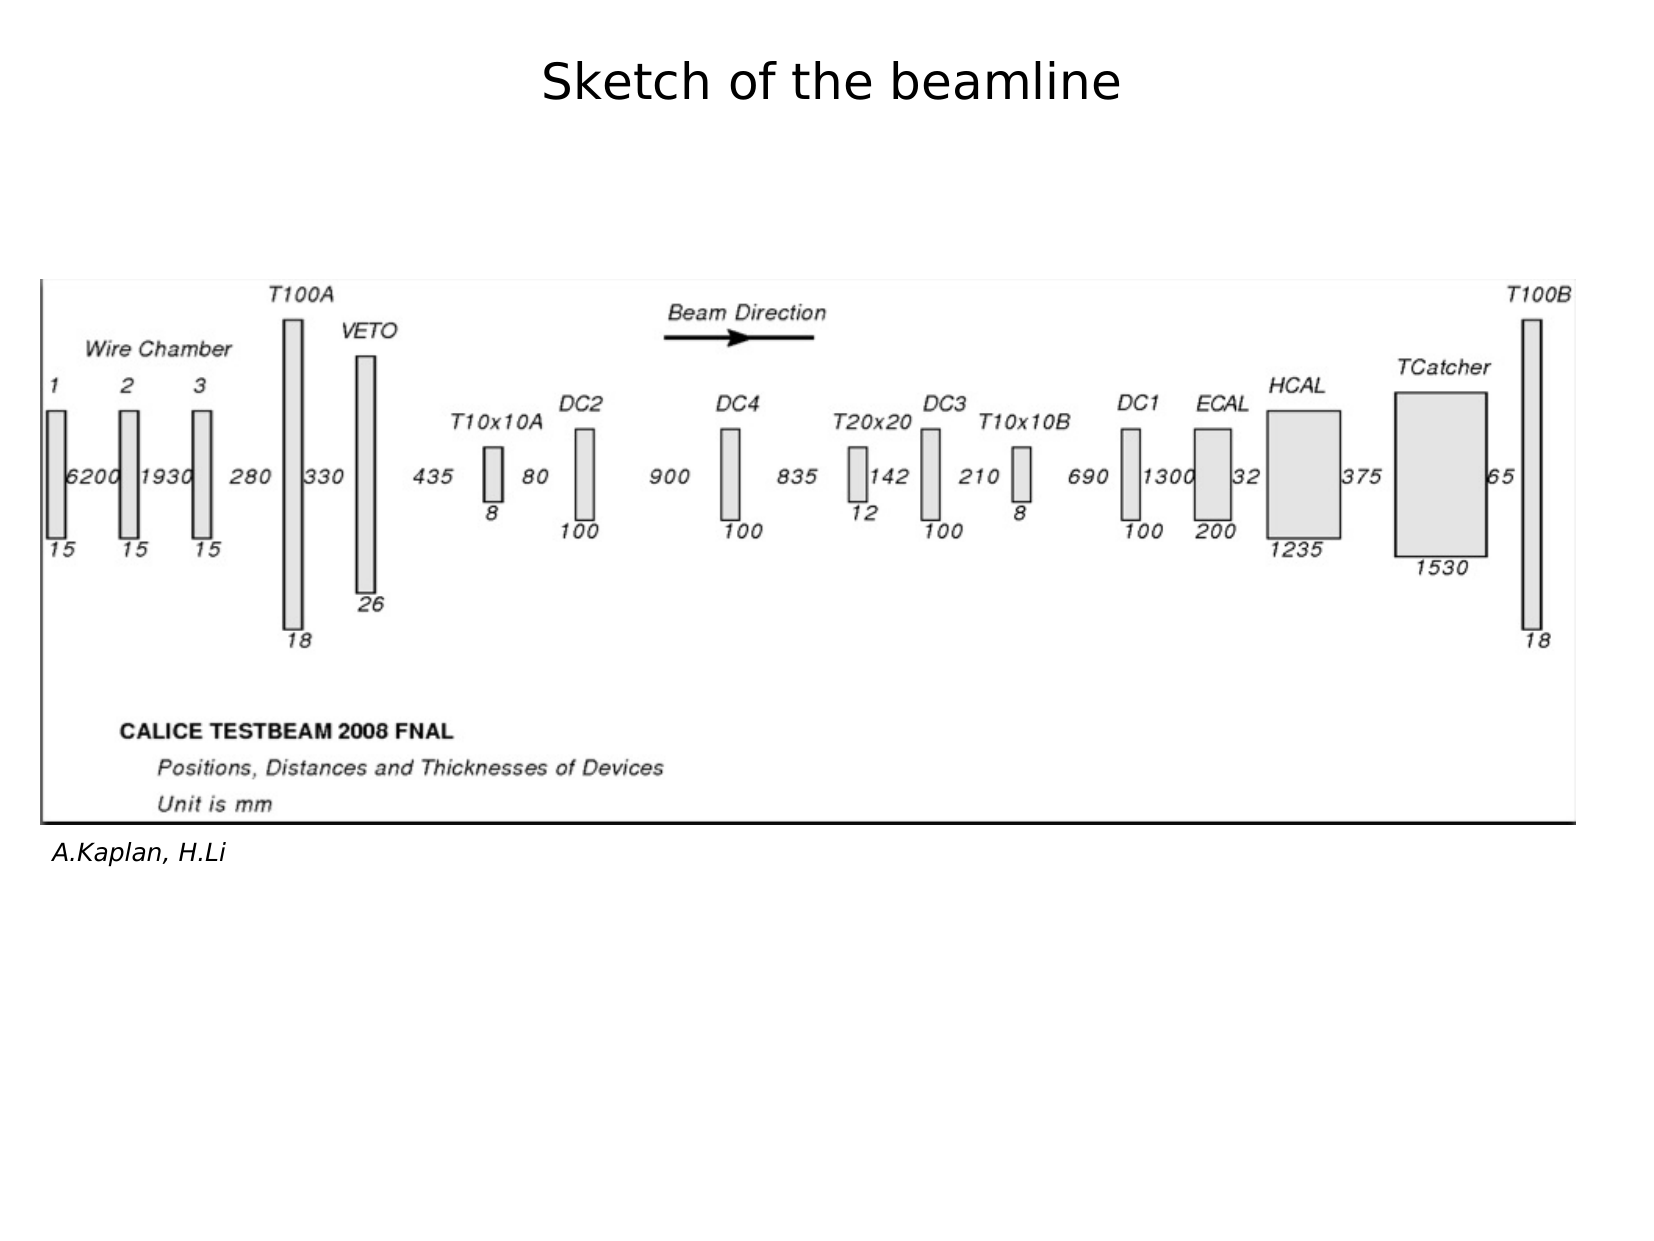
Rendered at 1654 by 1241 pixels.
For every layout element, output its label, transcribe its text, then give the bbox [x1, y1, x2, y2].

picture [40, 279, 1576, 826]
text_box Sketch of the beamline [527, 45, 1125, 119]
text_box A.Kaplan, H.Li [37, 830, 241, 876]
